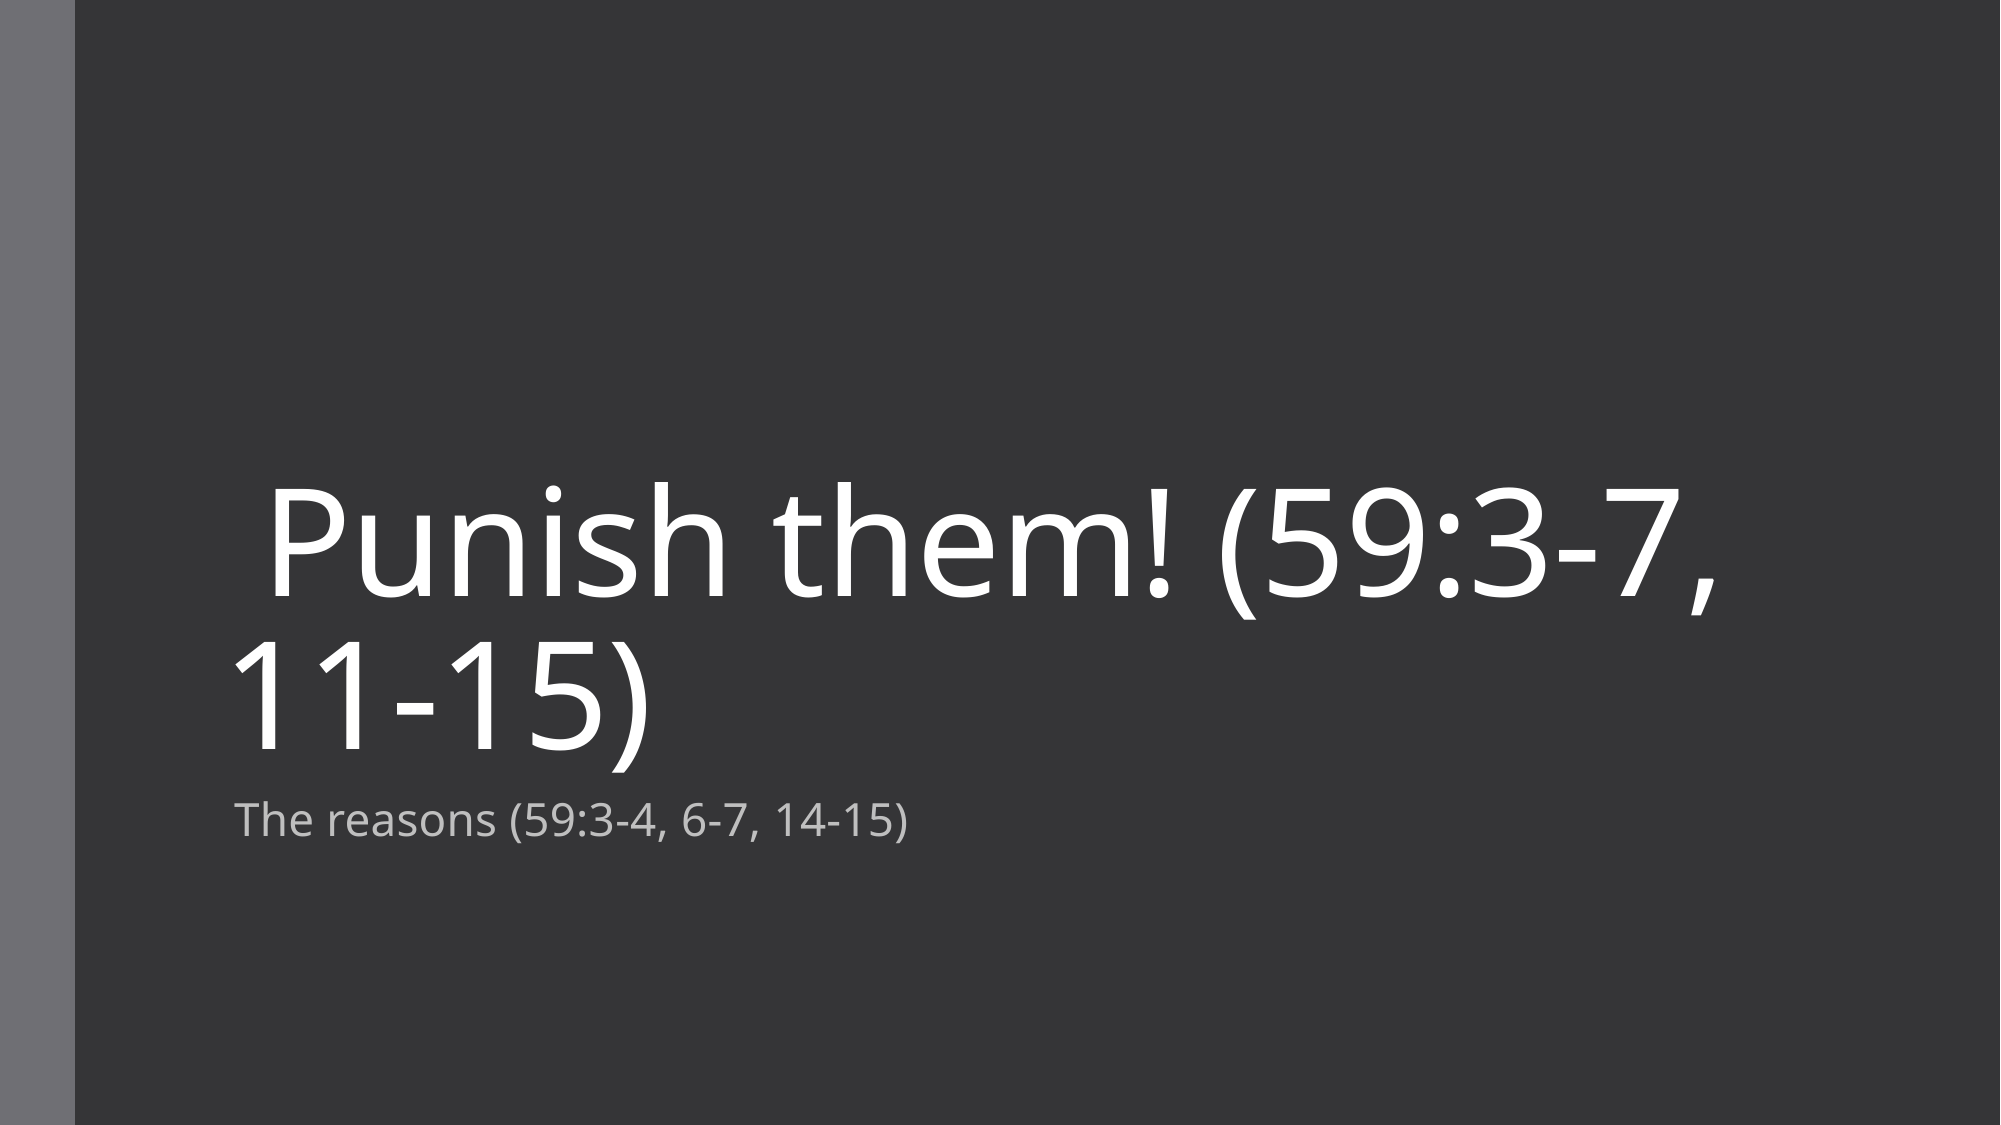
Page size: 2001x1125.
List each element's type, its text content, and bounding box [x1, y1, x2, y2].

subtitle The reasons (59:3-4, 6-7, 14-15) [206, 787, 1752, 1066]
title Punish them! (59:3-7, 11-15) [206, 124, 1752, 787]
